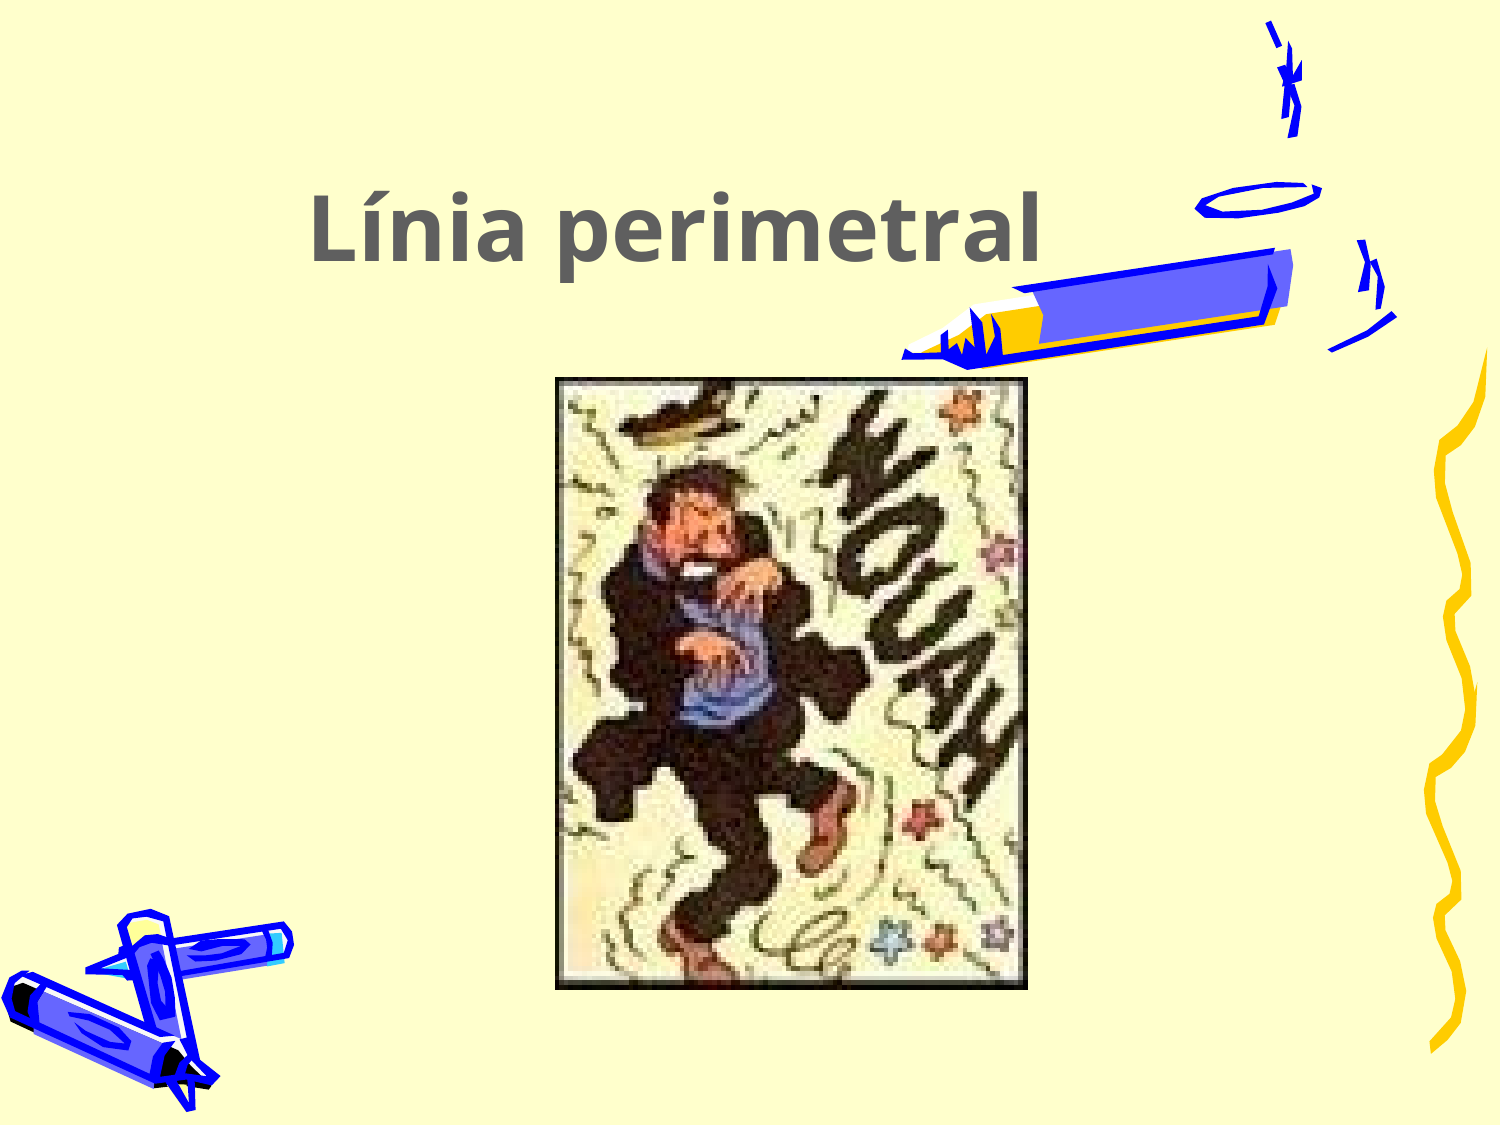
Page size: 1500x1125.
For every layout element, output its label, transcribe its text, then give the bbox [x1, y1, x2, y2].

picture [555, 377, 1028, 990]
title Línia perimetral [112, 162, 1240, 288]
